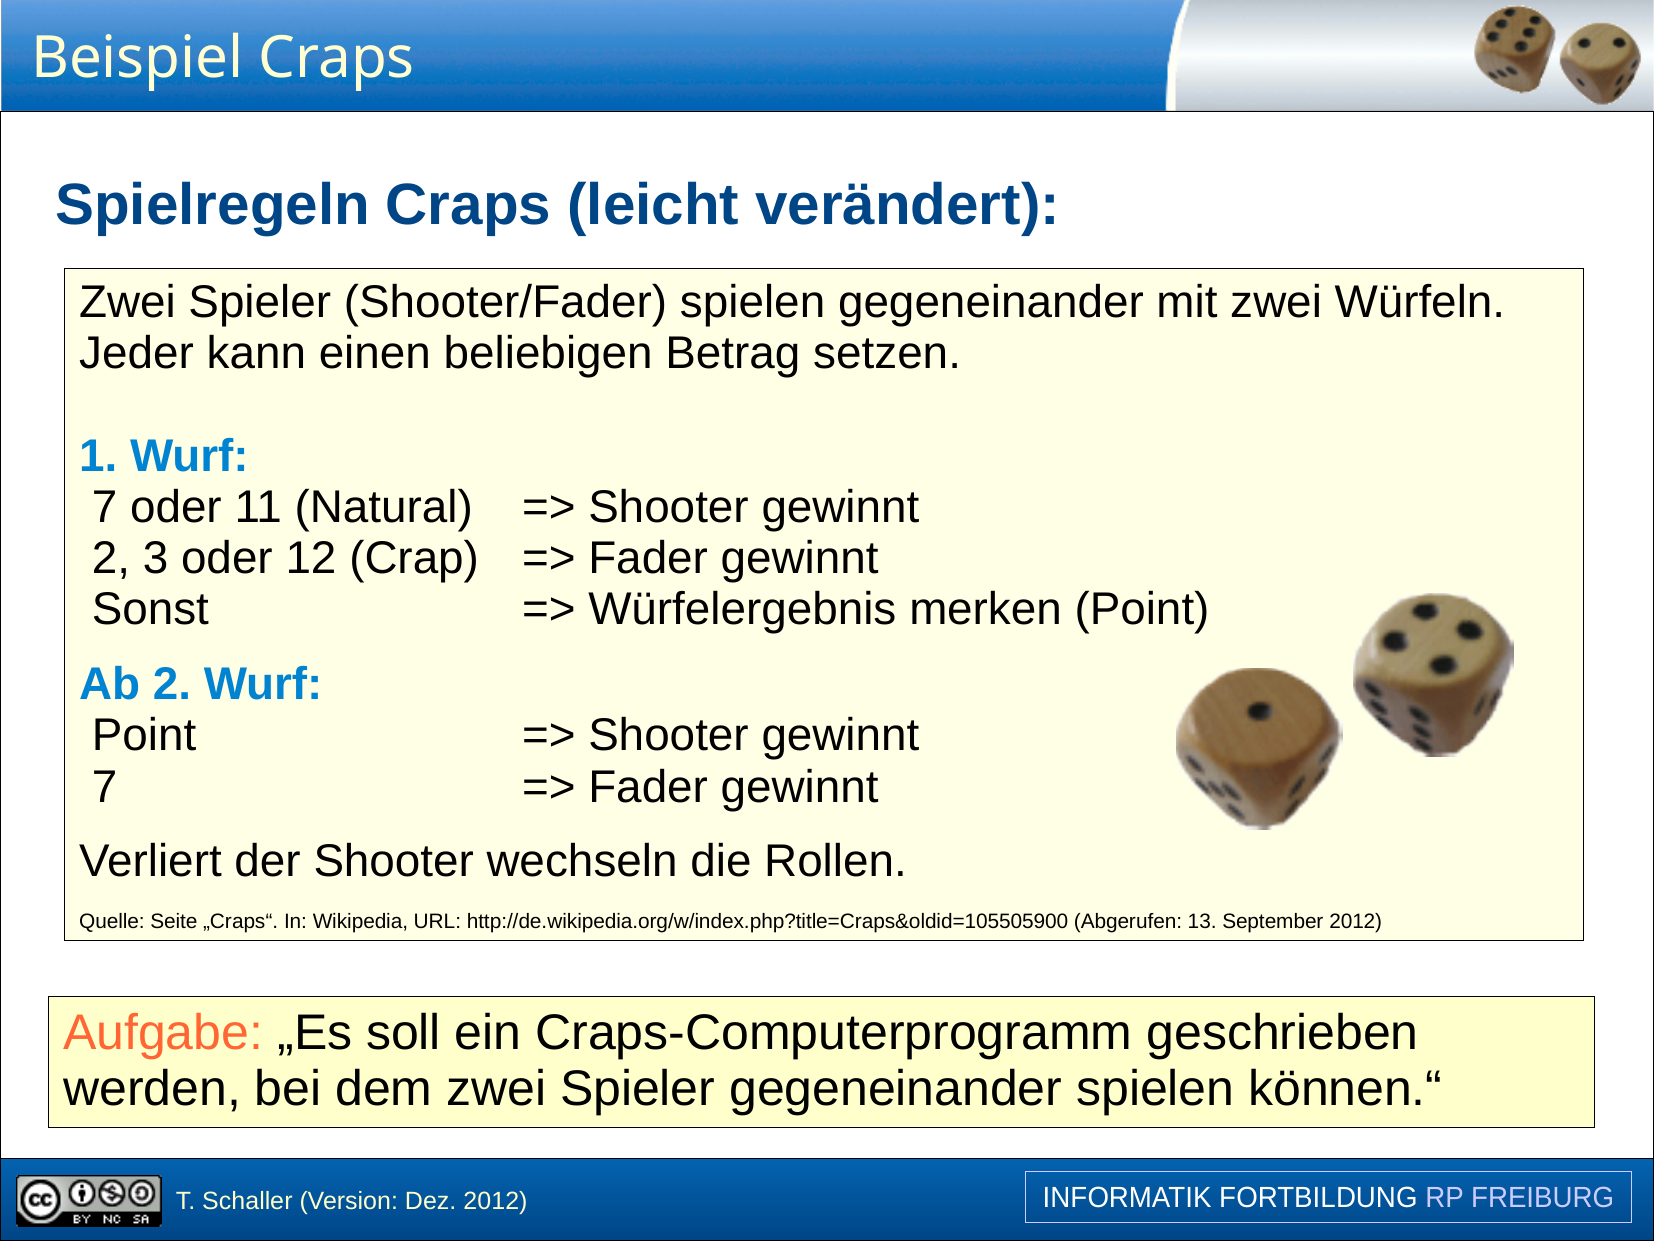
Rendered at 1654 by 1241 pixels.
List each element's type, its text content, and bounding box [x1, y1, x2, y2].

title Beispiel Craps [31, 16, 1151, 94]
text_box Aufgabe: „Es soll ein Craps-Computerprogramm geschrieben werden, bei dem zwei Spieler gegeneinander spielen können.“ [48, 996, 1595, 1128]
text_box Spielregeln Craps (leicht verändert): [40, 164, 1076, 246]
picture [1353, 593, 1514, 757]
picture [1176, 668, 1343, 831]
picture [0, 0, 1654, 111]
text_box Zwei Spieler (Shooter/Fader) spielen gegeneinander mit zwei Würfeln. Jeder kann einen beliebigen Betrag setzen. 1. Wurf: 7 oder 11 (Natural) => Shooter gewinnt 2, 3 oder 12 (Crap) => Fader gewinnt Sonst => Würfelergebnis merken (Point) Ab 2. Wurf: Point => Shooter gewinnt 7 => Fader gewinnt Verliert der Shooter wechseln die Rollen. Quelle: Seite „Craps“. In: Wikipedia, URL: http://de.wikipedia.org/w/index.php?title=Craps&oldid=105505900 (Abgerufen: 13. September 2012) [64, 268, 1584, 940]
picture [16, 1175, 162, 1227]
